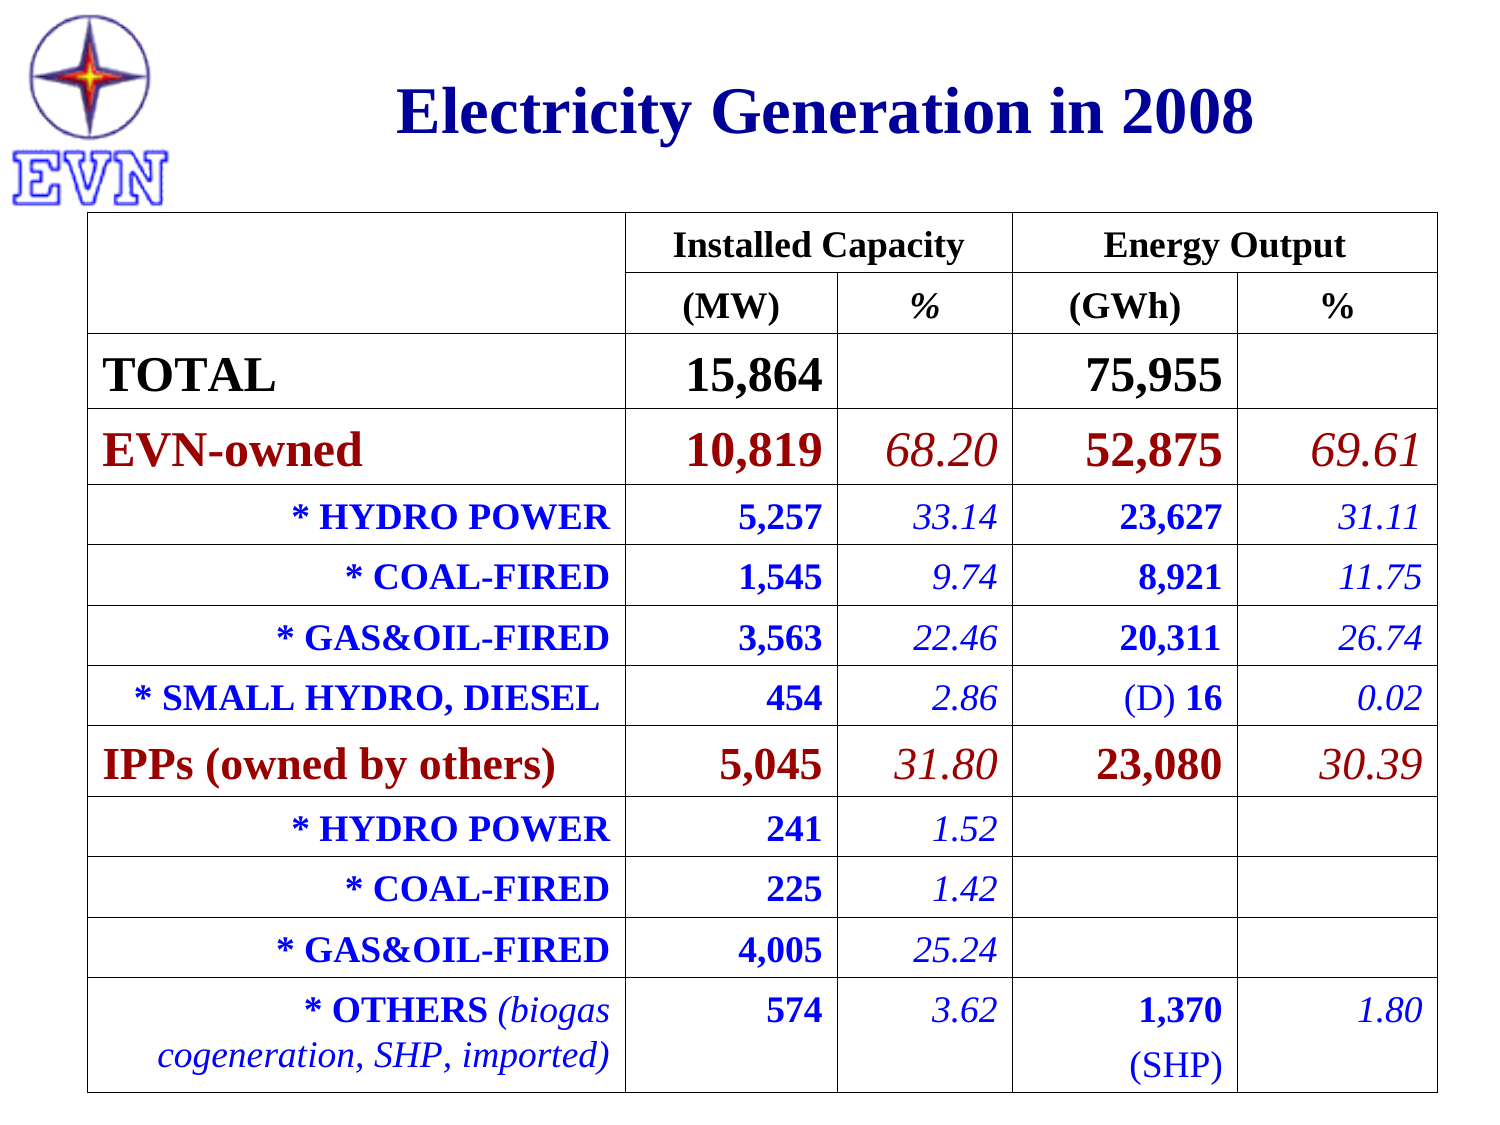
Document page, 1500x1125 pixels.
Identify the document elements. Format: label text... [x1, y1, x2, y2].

table_cell * GAS&OIL-FIRED [88, 606, 625, 665]
table_cell 22.46 [838, 606, 1012, 665]
table_cell (D) 16 [1013, 666, 1237, 725]
table_cell 3,563 [626, 606, 837, 665]
table_cell * OTHERS (biogas cogeneration, SHP, imported) [88, 978, 625, 1092]
table_cell 4,005 [626, 918, 837, 977]
table_cell 1,545 [626, 545, 837, 605]
table_cell * GAS&OIL-FIRED [88, 918, 625, 977]
table_cell 9.74 [838, 545, 1012, 605]
table_cell [1013, 797, 1237, 856]
table_cell [1013, 857, 1237, 917]
table_cell 10,819 [626, 409, 837, 484]
table_cell 52,875 [1013, 409, 1237, 484]
table_cell 3.62 [838, 978, 1012, 1092]
table_cell 31.11 [1238, 485, 1437, 544]
table_cell 33.14 [838, 485, 1012, 544]
table_cell 11.75 [1238, 545, 1437, 605]
table_cell 0.02 [1238, 666, 1437, 725]
table_cell 68.20 [838, 409, 1012, 484]
table_cell 15,864 [626, 334, 837, 408]
table_cell TOTAL [88, 334, 625, 408]
table_cell [1013, 918, 1237, 977]
table_cell 574 [626, 978, 837, 1092]
table_cell [1238, 334, 1437, 408]
table_cell * COAL-FIRED [88, 545, 625, 605]
table_cell 1.42 [838, 857, 1012, 917]
table_cell 454 [626, 666, 837, 725]
table_cell 1,370 (SHP) [1013, 978, 1237, 1092]
table_cell 241 [626, 797, 837, 856]
table_cell 25.24 [838, 918, 1012, 977]
table_cell 8,921 [1013, 545, 1237, 605]
table_cell 26.74 [1238, 606, 1437, 665]
table_cell 69.61 [1238, 409, 1437, 484]
table_cell 23,627 [1013, 485, 1237, 544]
table_cell [1238, 918, 1437, 977]
picture [0, 0, 179, 223]
table_cell IPPs (owned by others) [88, 726, 625, 796]
table_cell % [838, 273, 1012, 333]
table_cell (GWh) [1013, 273, 1237, 333]
table_cell 5,257 [626, 485, 837, 544]
table_cell 31.80 [838, 726, 1012, 796]
table_cell * COAL-FIRED [88, 857, 625, 917]
table_cell 20,311 [1013, 606, 1237, 665]
table_cell 23,080 [1013, 726, 1237, 796]
table_cell 5,045 [626, 726, 837, 796]
table_header [88, 213, 625, 333]
table_cell [838, 334, 1012, 408]
table_cell * HYDRO POWER [88, 797, 625, 856]
table_cell * SMALL HYDRO, DIESEL [88, 666, 625, 725]
table_cell 30.39 [1238, 726, 1437, 796]
table_cell 2.86 [838, 666, 1012, 725]
table_cell [1238, 857, 1437, 917]
table_cell [1238, 797, 1437, 856]
title Electricity Generation in 2008 [212, 62, 1442, 151]
table_cell % [1238, 273, 1437, 333]
table_cell 1.80 [1238, 978, 1437, 1092]
table_cell (MW) [626, 273, 837, 333]
table_cell 75,955 [1013, 334, 1237, 408]
table_header Energy Output [1013, 213, 1437, 272]
table_cell 1.52 [838, 797, 1012, 856]
table_cell 225 [626, 857, 837, 917]
table_cell * HYDRO POWER [88, 485, 625, 544]
table_cell EVN-owned [88, 409, 625, 484]
table_header Installed Capacity [626, 213, 1012, 272]
